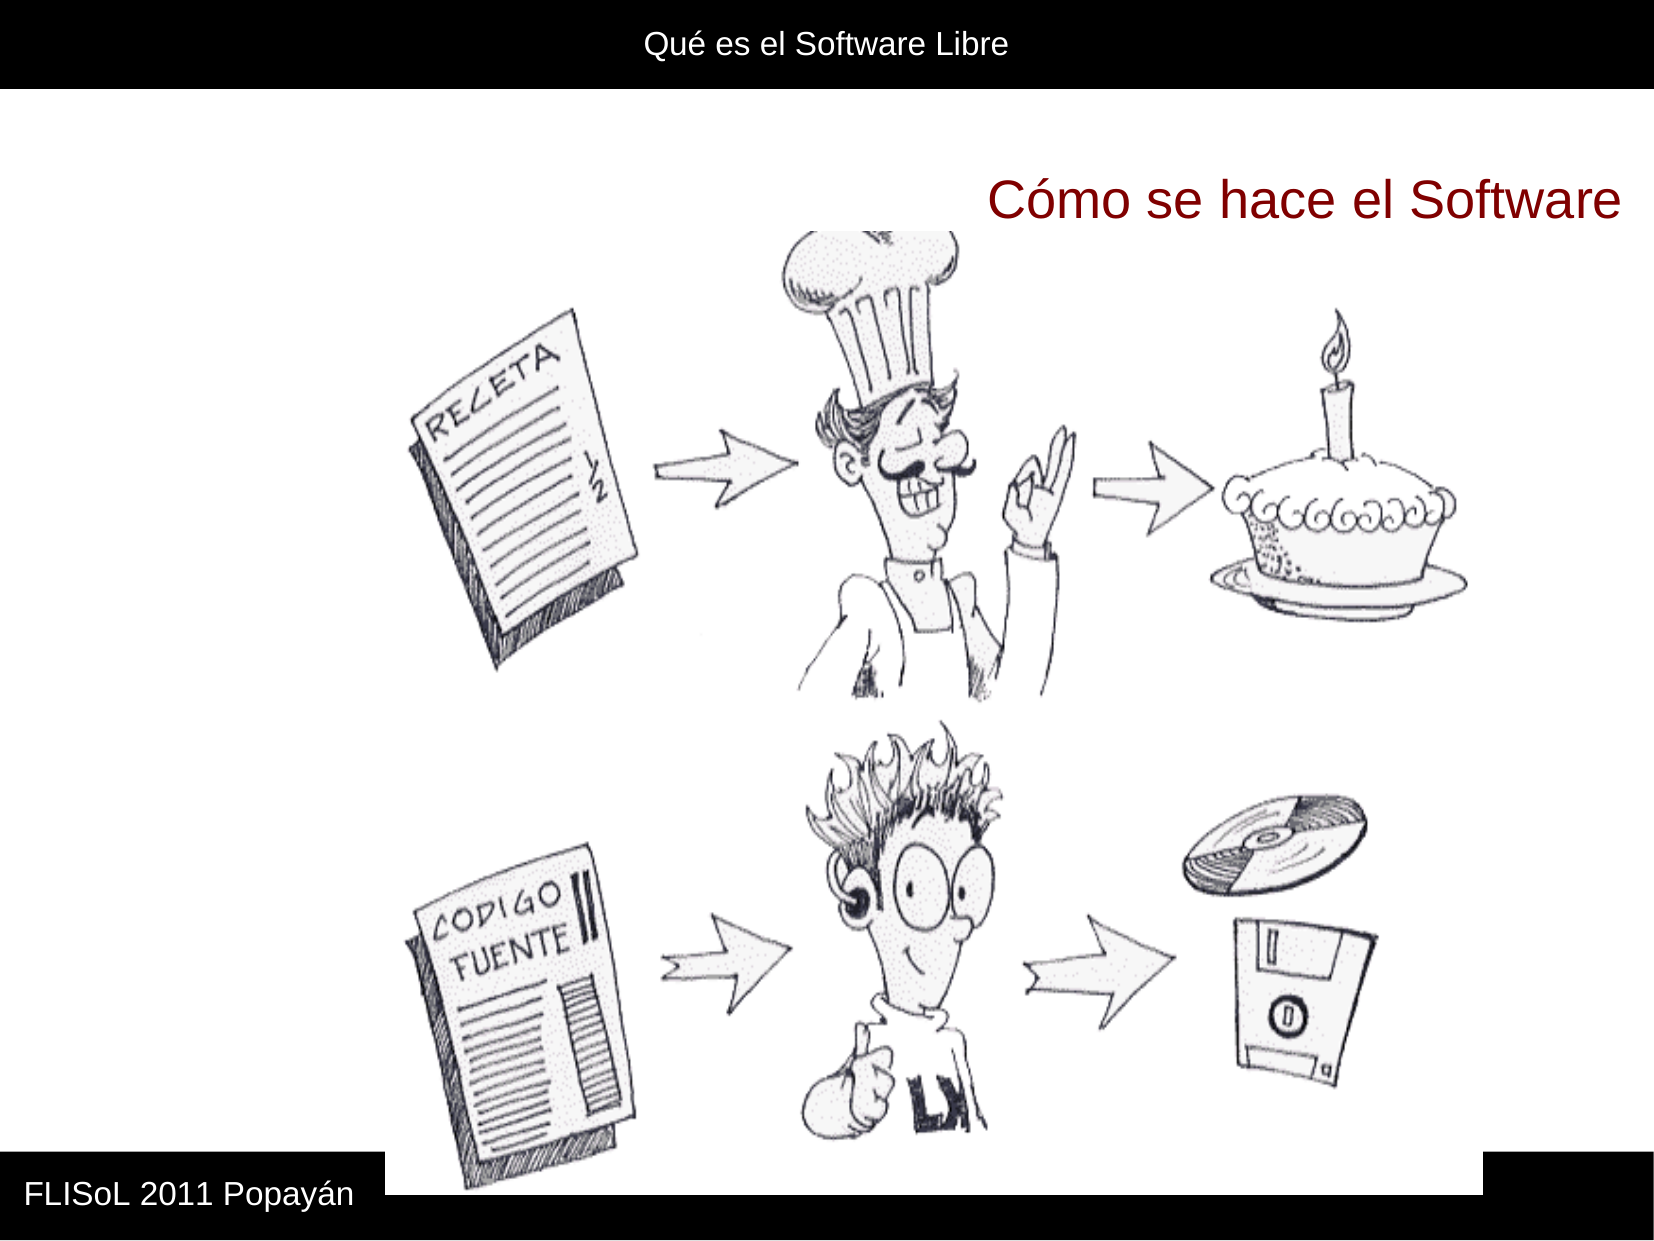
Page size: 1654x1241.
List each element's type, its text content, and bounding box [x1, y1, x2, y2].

title Cómo se hace el Software [147, 147, 1625, 252]
picture [385, 231, 1483, 1195]
